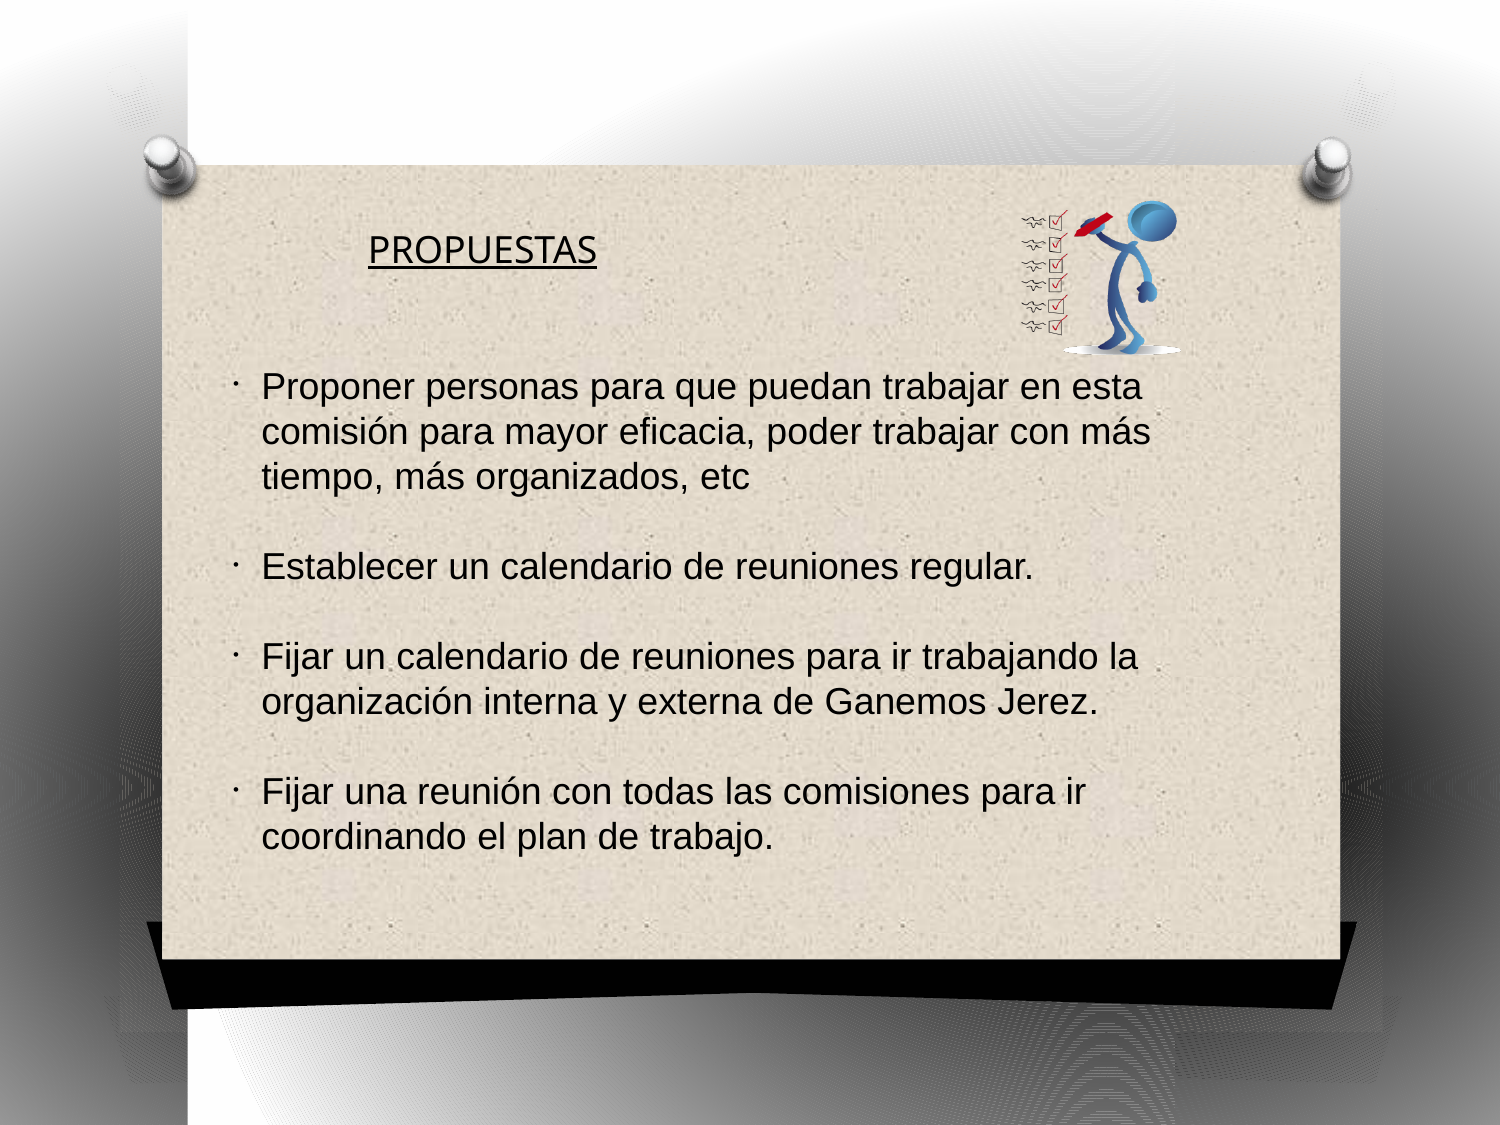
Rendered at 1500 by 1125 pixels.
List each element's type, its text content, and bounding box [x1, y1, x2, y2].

text_box Proponer personas para que puedan trabajar en esta comisión para mayor eficacia, poder trabajar con más tiempo, más organizados, etc Establecer un calendario de reuniones regular. Fijar un calendario de reuniones para ir trabajando la organización interna y externa de Ganemos Jerez. Fijar una reunión con todas las comisiones para ir coordinando el plan de trabajo. [218, 354, 1282, 955]
text_box PROPUESTAS [216, 218, 749, 279]
picture [112, 100, 1396, 959]
